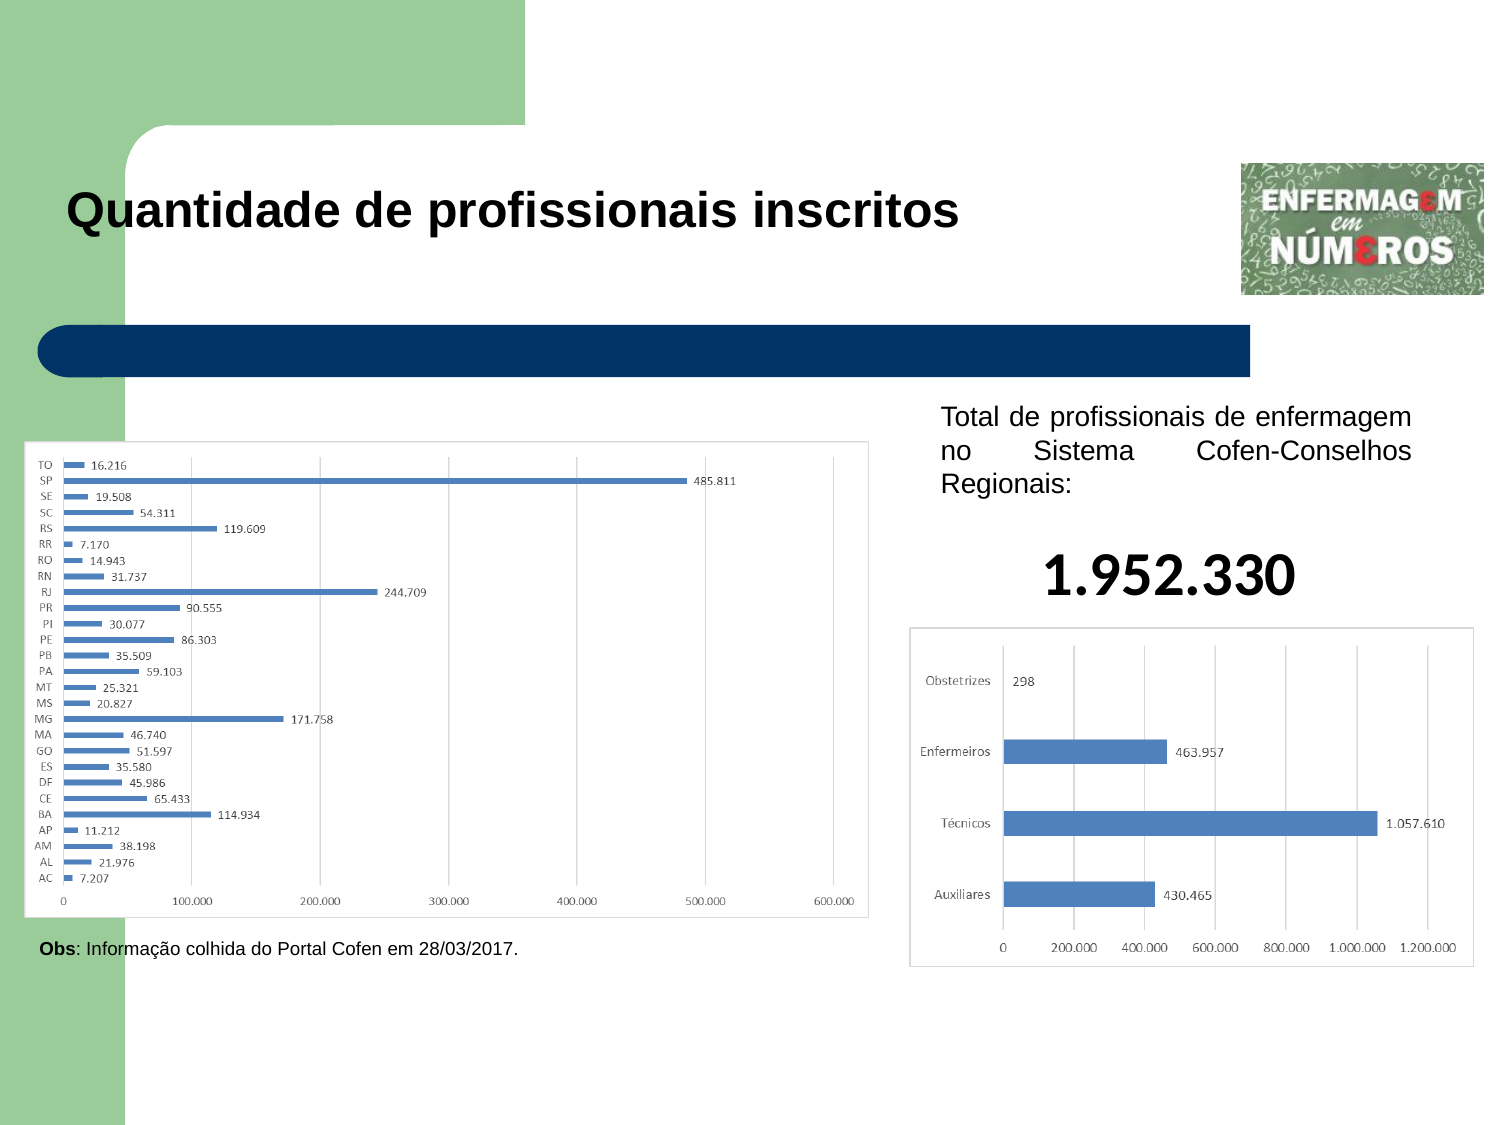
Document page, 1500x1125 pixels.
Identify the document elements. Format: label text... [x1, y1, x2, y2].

text_box Total de profissionais de enfermagem no Sistema Cofen-Conselhos Regionais: 1.952.330 [926, 391, 1458, 616]
picture [1241, 163, 1484, 295]
text_box Obs: Informação colhida do Portal Cofen em 28/03/2017. [24, 929, 868, 967]
picture [24, 441, 869, 918]
text_box Quantidade de profissionais inscritos [51, 170, 1241, 245]
picture [909, 627, 1474, 967]
